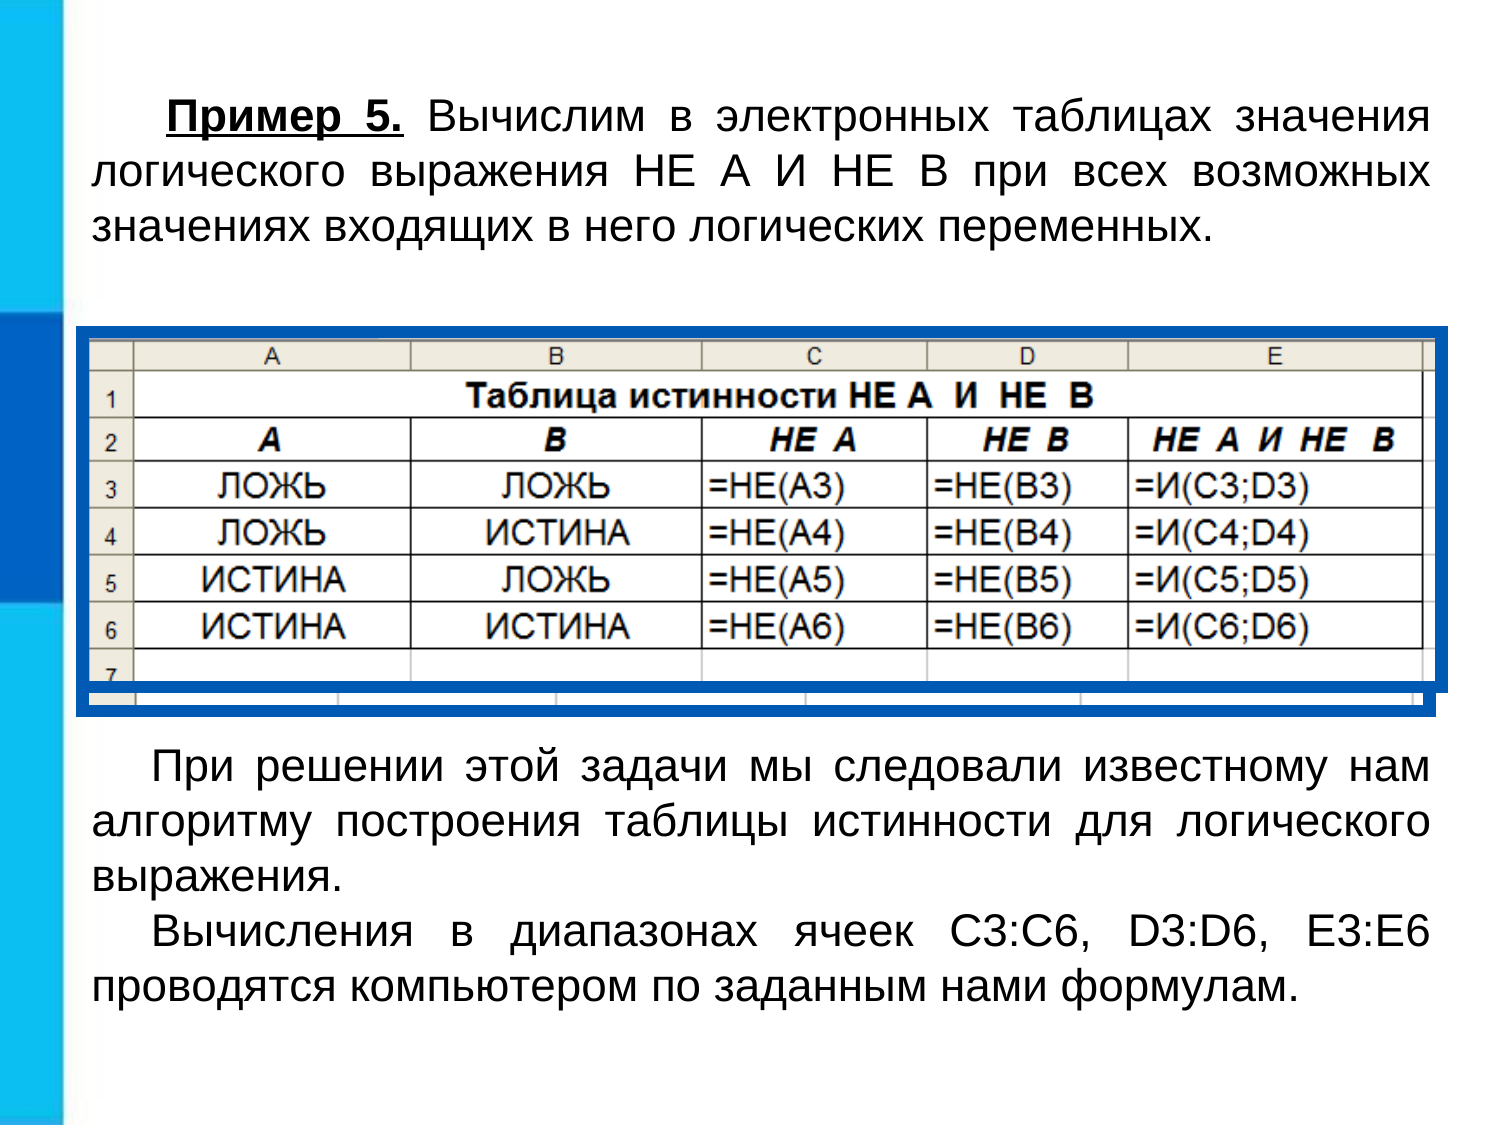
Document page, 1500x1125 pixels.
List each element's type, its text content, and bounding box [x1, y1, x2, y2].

text_box При решении этой задачи мы следовали известному нам алгоритму построения таблицы истинности для логического выражения. Вычисления в диапазонах ячеек C3:C6, D3:D6, E3:E6 проводятся компьютером по заданным нами формулам. [76, 727, 1447, 1019]
text_box Пример 5. Вычислим в электронных таблицах значения логического выражения НЕ А И НЕ В при всех возможных значениях входящих в него логических переменных. [76, 78, 1447, 259]
picture [0, 0, 1500, 1125]
